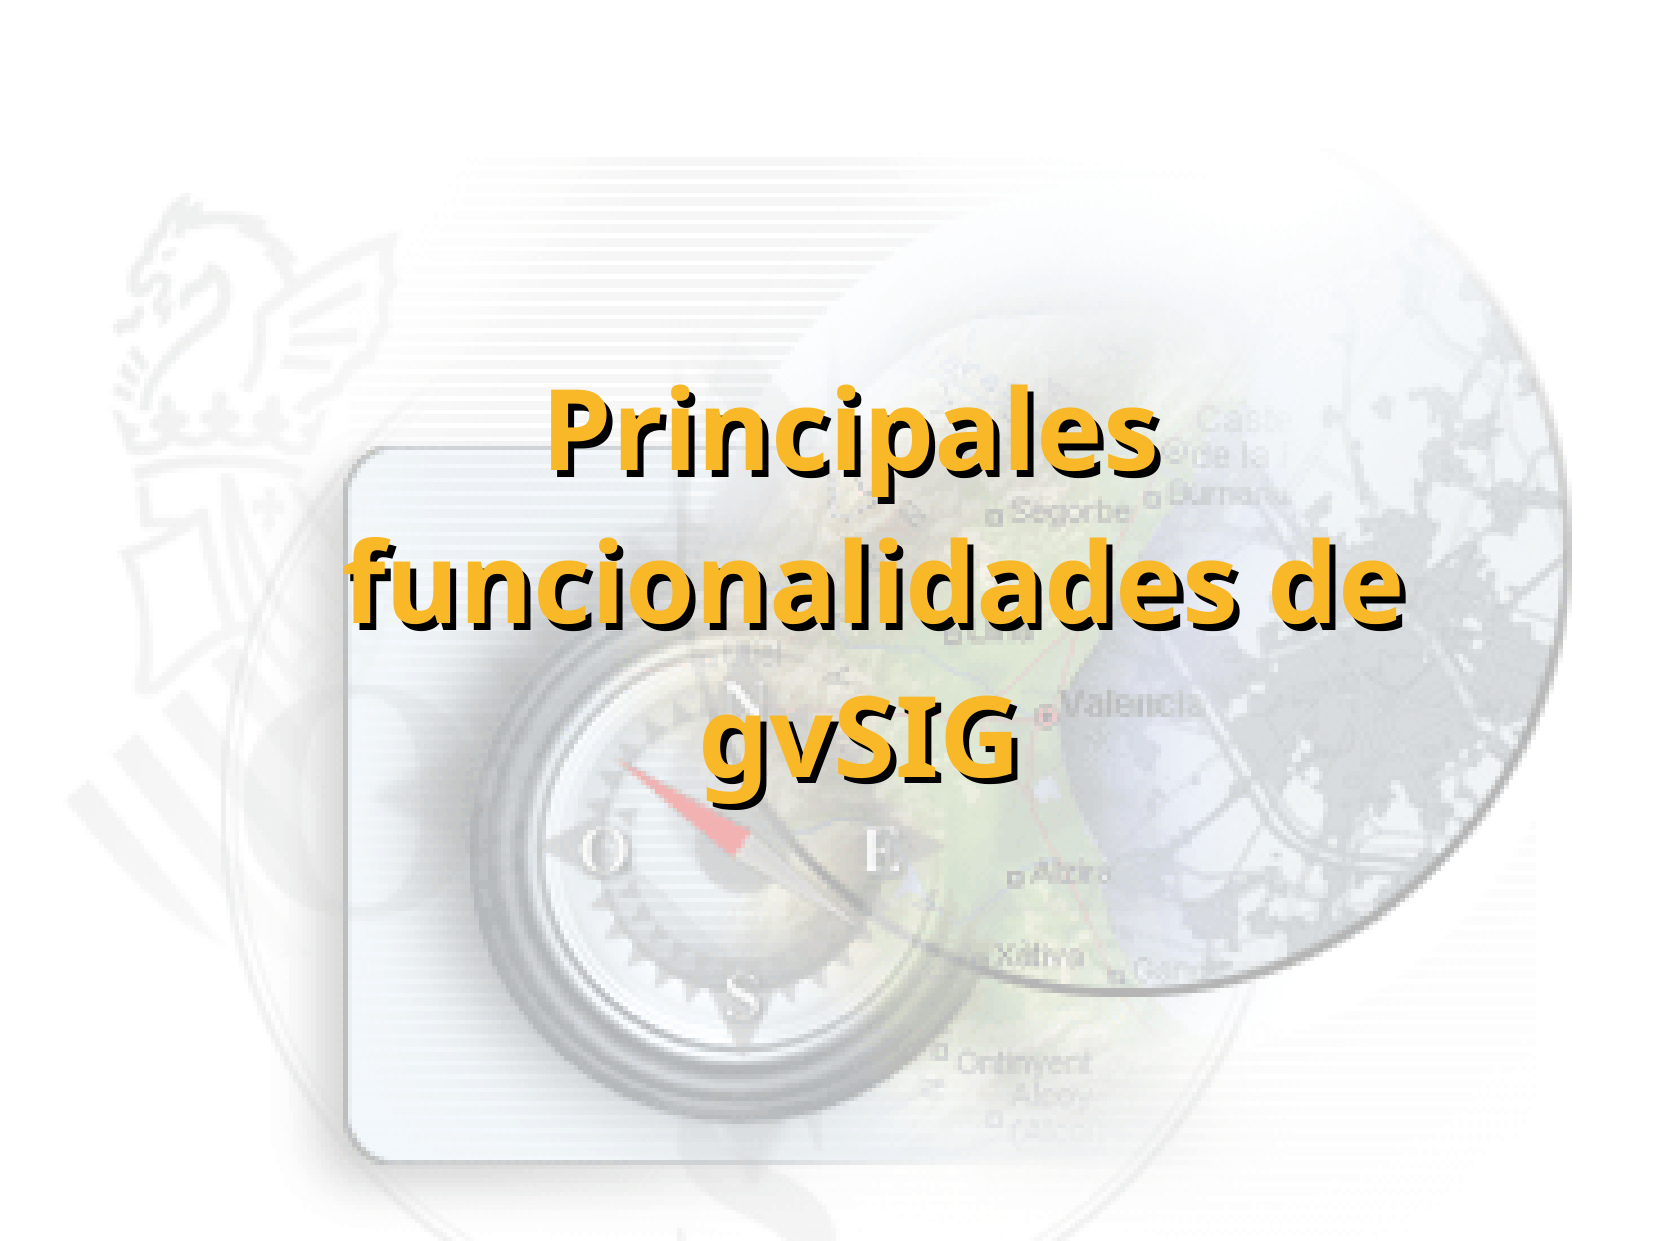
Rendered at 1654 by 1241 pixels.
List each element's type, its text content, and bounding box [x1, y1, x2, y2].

title Principales funcionalidades de gvSIG [59, 363, 1548, 798]
